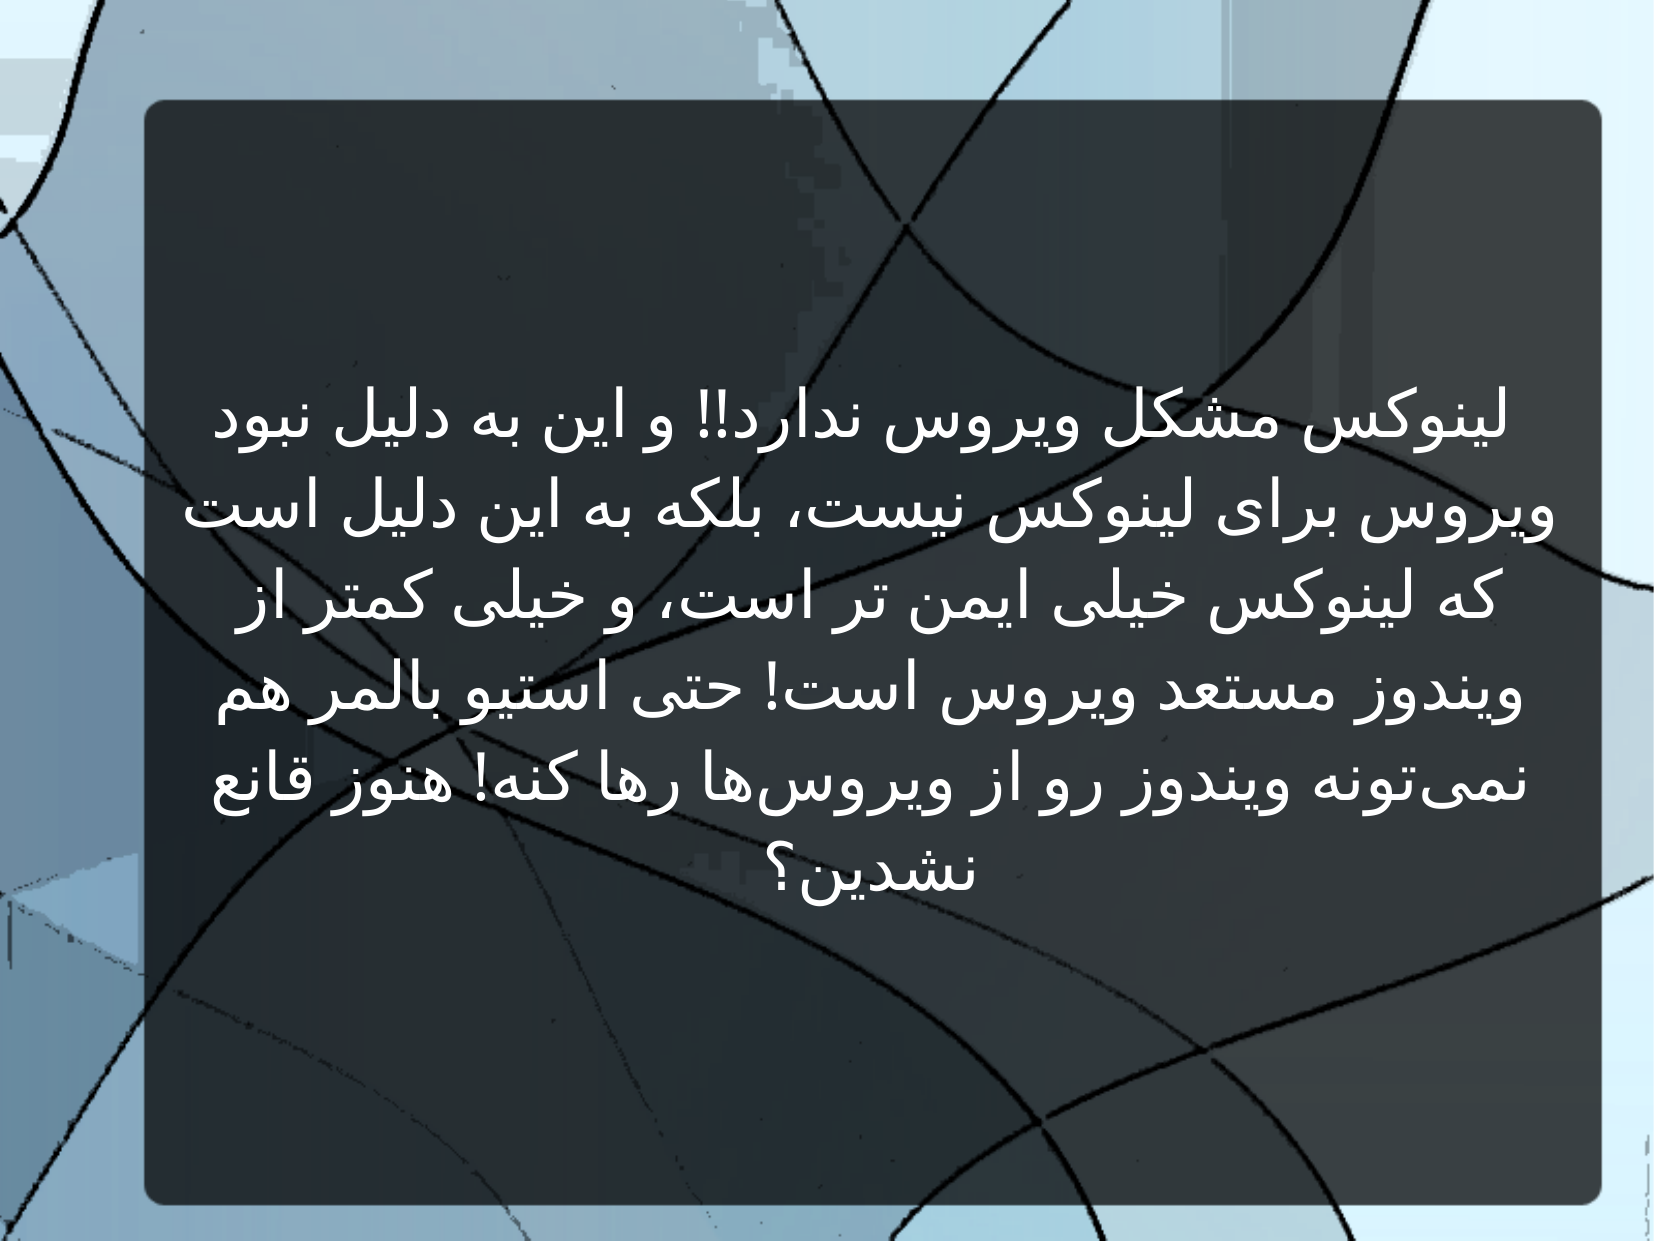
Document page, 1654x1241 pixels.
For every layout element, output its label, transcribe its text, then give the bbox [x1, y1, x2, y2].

subtitle لینوکس مشکل ویروس ندارد!! و این به دلیل نبود ویروس برای لینوکس نیست، بلکه به این دلیل است که لینوکس خیلی ایمن تر است، و خیلی کمتر از ویندوز مستعد ویروس است! حتی استیو بالمر هم نمی‌تونه ویندوز رو از ویروس‌ها رها کنه! هنوز قانع نشدین؟ [159, 115, 1583, 1161]
picture [0, 0, 1654, 1241]
